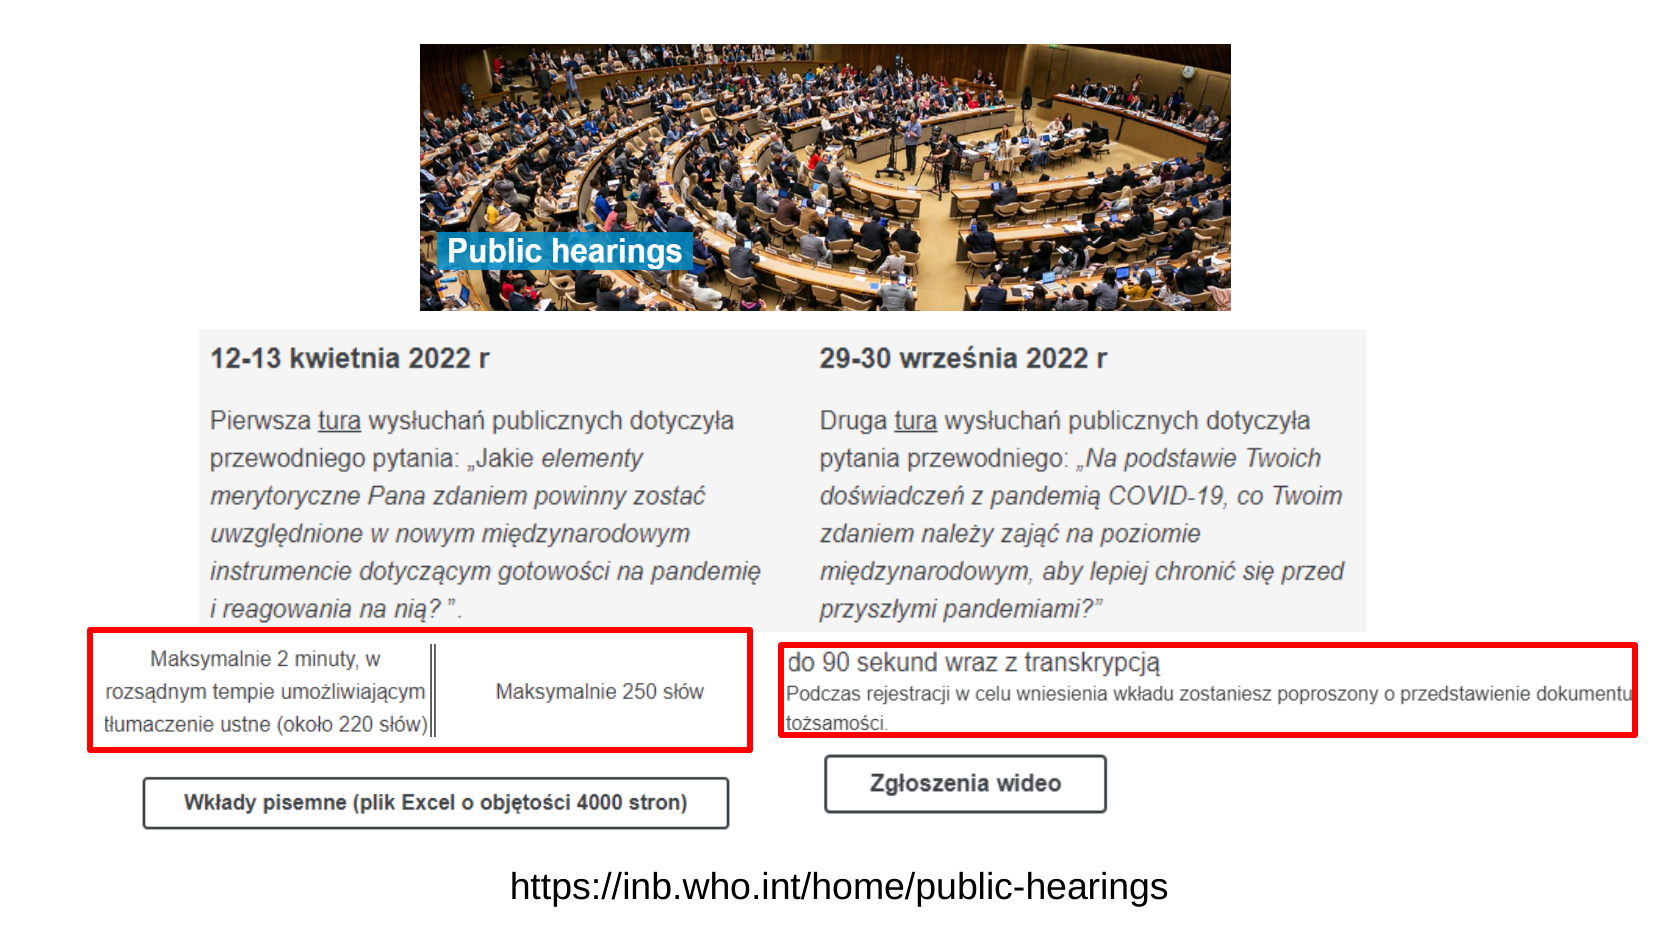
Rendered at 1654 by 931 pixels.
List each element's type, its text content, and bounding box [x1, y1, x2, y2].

picture [420, 44, 1231, 311]
picture [135, 768, 736, 841]
picture [1638, 681, 1643, 736]
picture [784, 681, 1632, 732]
text_box https://inb.who.int/home/public-hearings [495, 858, 1184, 916]
picture [784, 648, 1171, 678]
picture [199, 329, 1366, 632]
picture [105, 644, 747, 738]
picture [753, 644, 760, 738]
picture [810, 749, 1126, 821]
